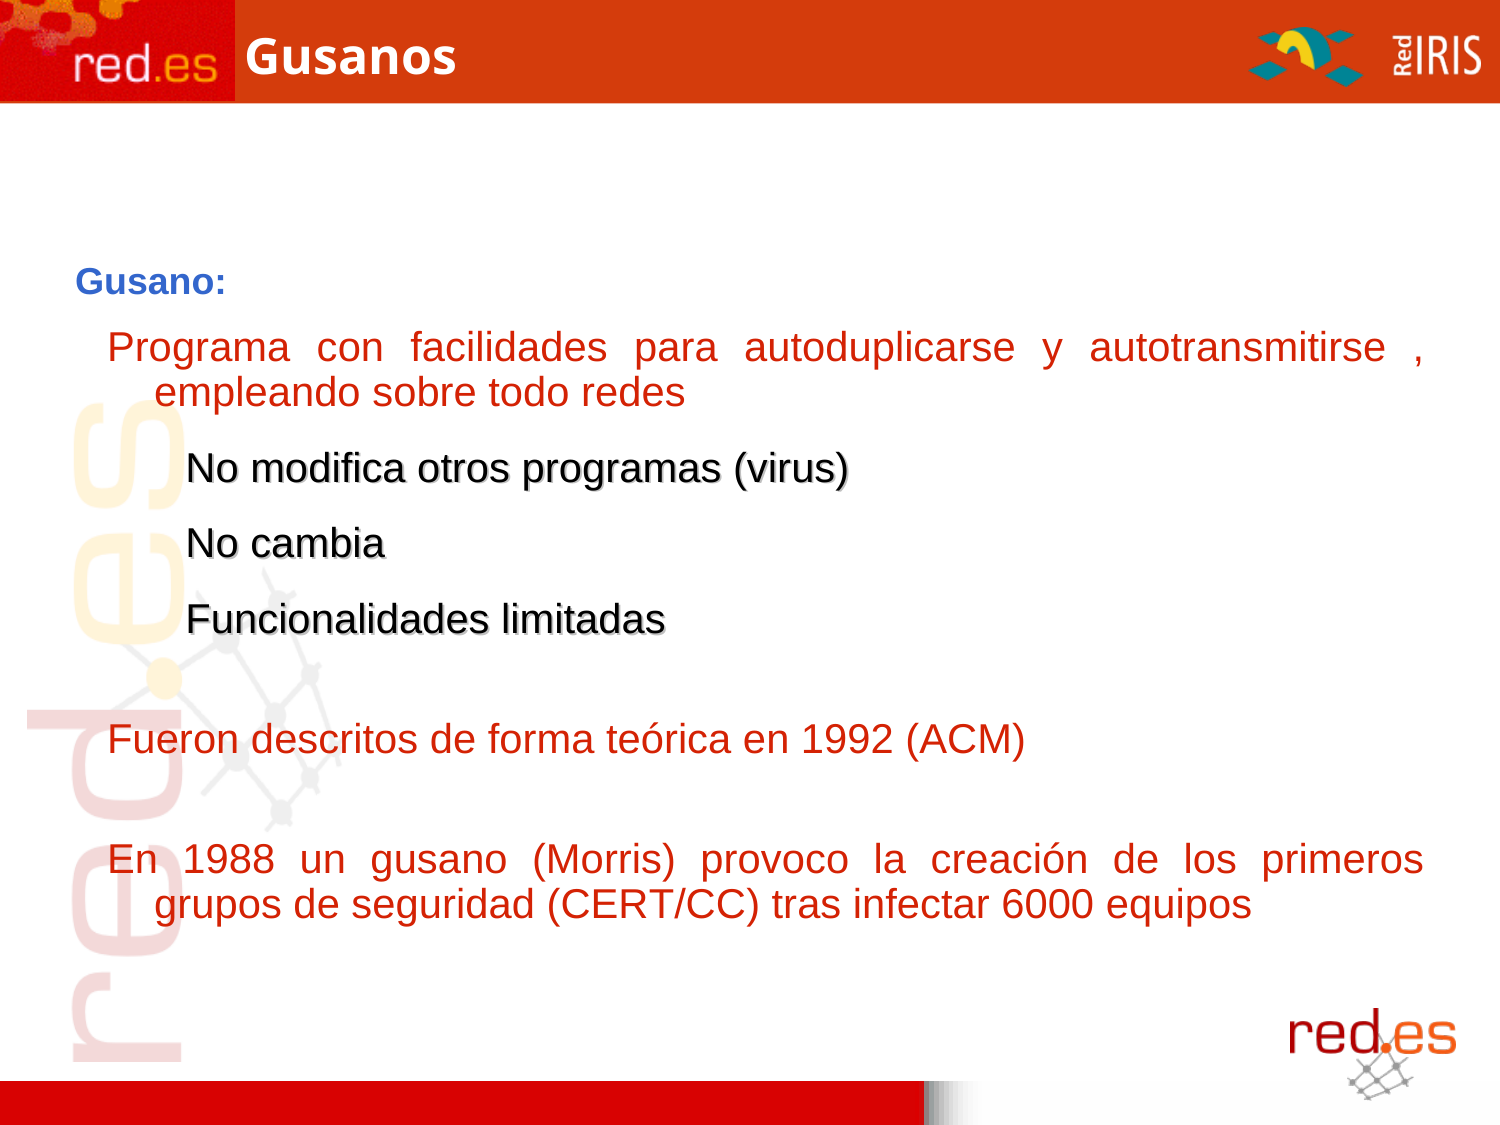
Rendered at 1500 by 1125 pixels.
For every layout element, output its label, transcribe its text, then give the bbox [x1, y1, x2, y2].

picture [0, 0, 235, 101]
picture [0, 1008, 1500, 1125]
list Gusano: Programa con facilidades para autoduplicarse y autotransmitirse , empleando sobre todo redes No modifica otros programas (virus) No cambia Funcionalidades limitadas Fueron descritos de forma teórica en 1992 (ACM) En 1988 un gusano (Morris) provoco la creación de los primeros grupos de seguridad (CERT/CC) tras infectar 6000 equipos [75, 262, 1426, 1006]
picture [1412, 27, 1481, 87]
picture [27, 400, 345, 1062]
title Gusanos [244, 0, 1412, 121]
